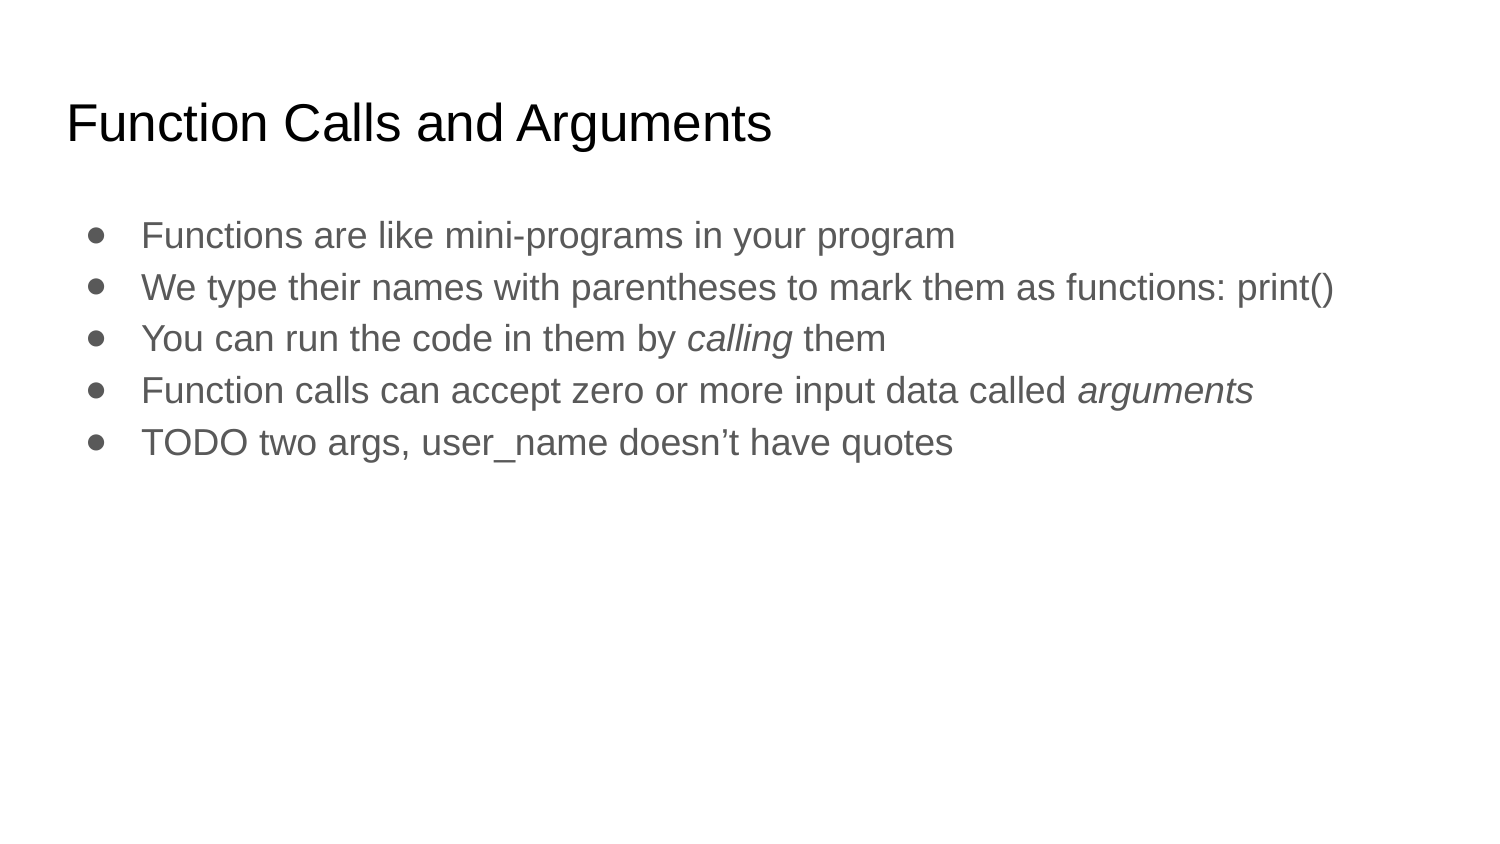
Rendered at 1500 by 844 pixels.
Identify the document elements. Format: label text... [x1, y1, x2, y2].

list Functions are like mini-programs in your program We type their names with parentheses to mark them as functions: print() You can run the code in them by calling them Function calls can accept zero or more input data called arguments TODO two args, user_name doesn’t have quotes [51, 189, 1449, 750]
title Function Calls and Arguments [51, 72, 1449, 167]
